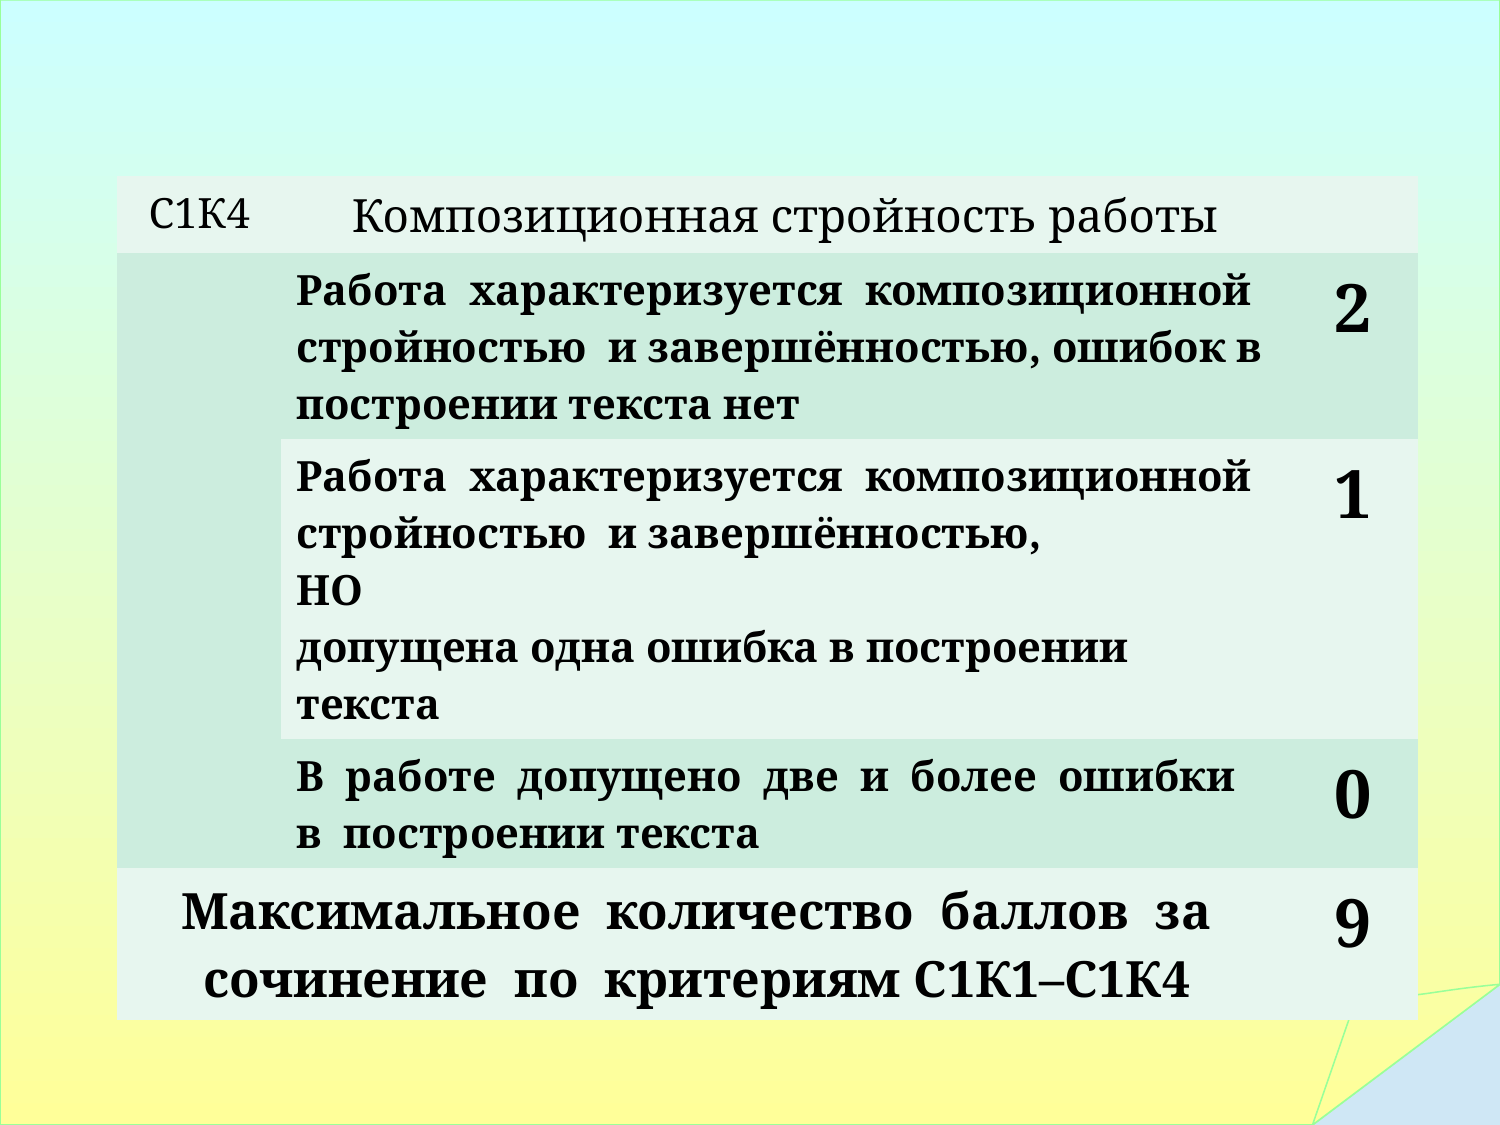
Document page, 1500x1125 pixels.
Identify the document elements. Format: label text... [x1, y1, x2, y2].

table_cell [117, 253, 281, 868]
table_cell 0 [1289, 739, 1418, 868]
table_cell Максимальное количество баллов за сочинение по критериям С1К1–С1К4 [117, 868, 1289, 1020]
table_cell В работе допущено две и более ошибки в построении текста [281, 739, 1289, 868]
table_header С1К4 [117, 176, 281, 253]
table_cell Работа характеризуется композиционной стройностью и завершённостью, НО допущена одна ошибка в построении текста [281, 439, 1289, 739]
table_header Композиционная стройность работы [281, 176, 1289, 253]
table_header [1289, 176, 1418, 253]
table_cell 9 [1289, 868, 1418, 1020]
text_box [0, 0, 1500, 1125]
table_cell Работа характеризуется композиционной стройностью и завершённостью, ошибок в построении текста нет [281, 253, 1289, 439]
table_cell 1 [1289, 439, 1418, 739]
table_cell 2 [1289, 253, 1418, 439]
